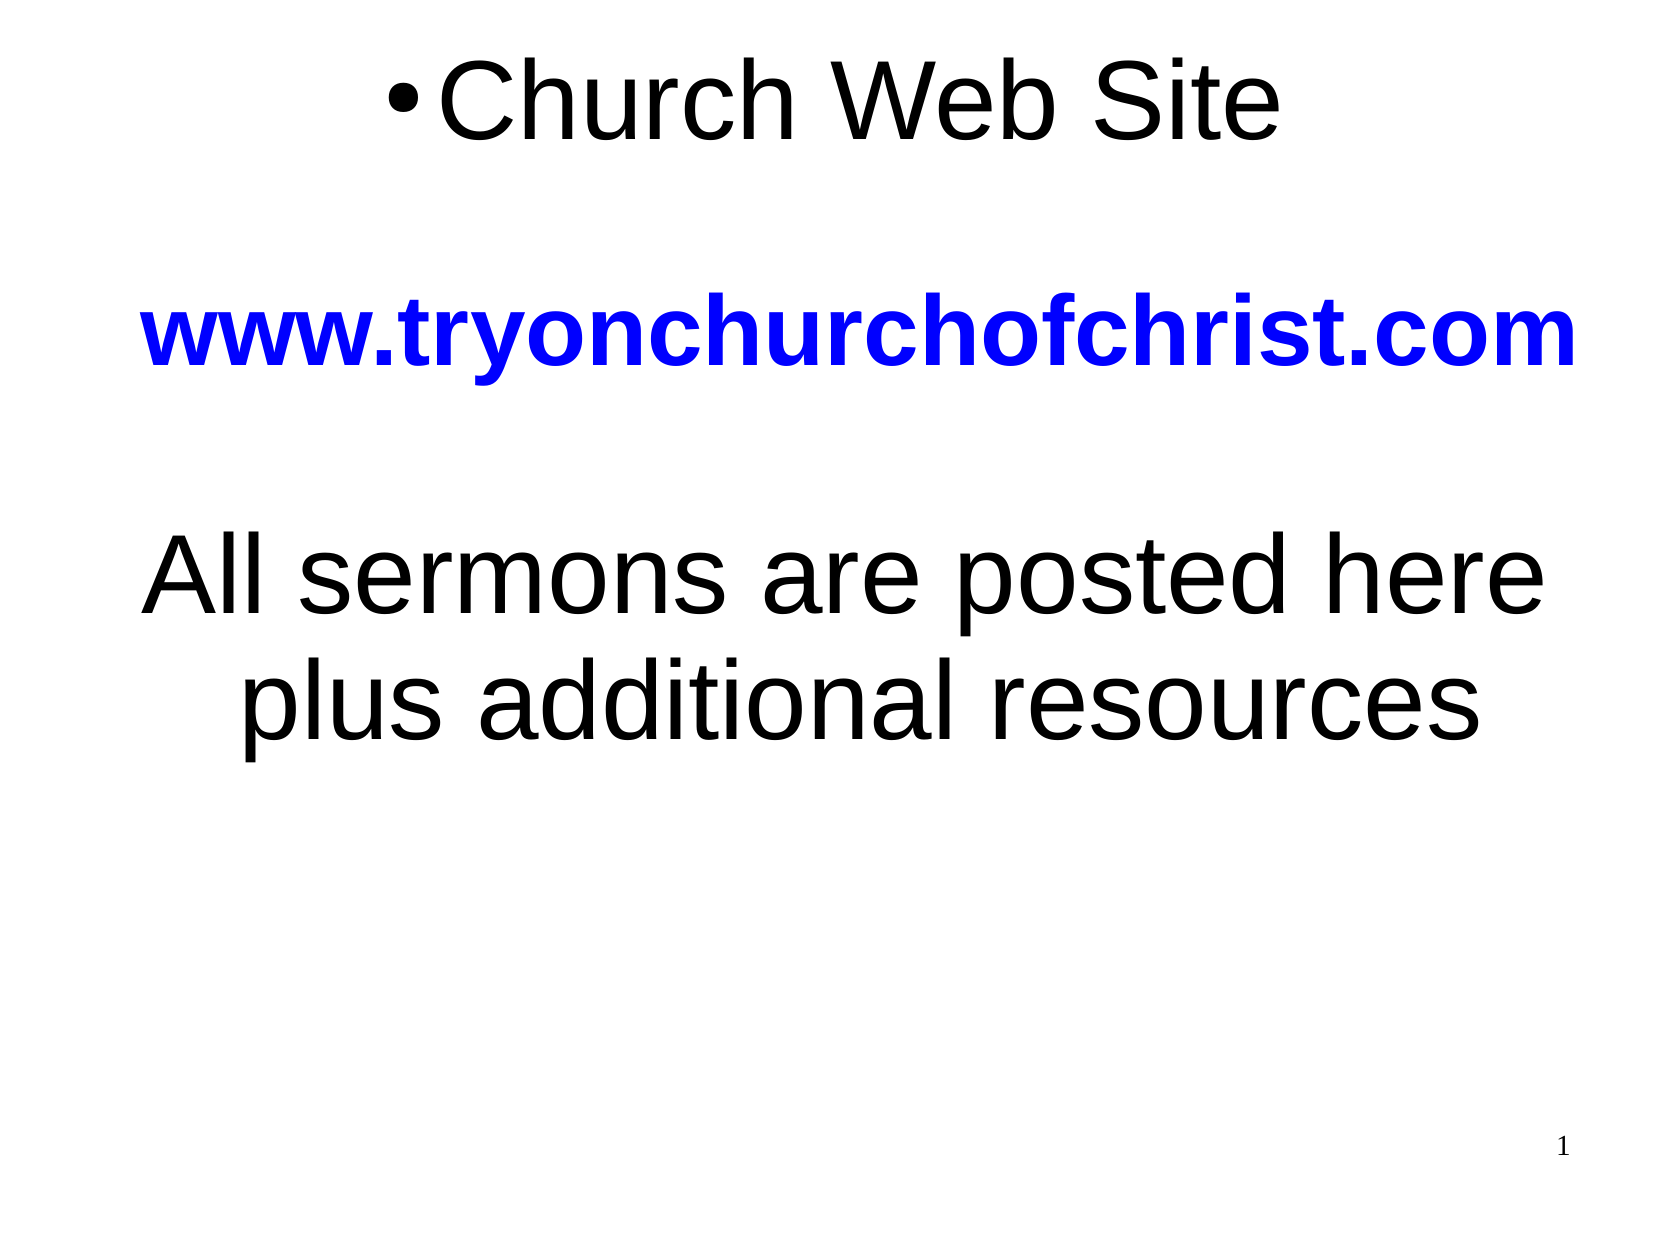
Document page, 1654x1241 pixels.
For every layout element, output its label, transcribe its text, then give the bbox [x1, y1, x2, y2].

list Church Web Site www.tryonchurchofchrist.com All sermons are posted here plus additional resources [37, 37, 1613, 1238]
